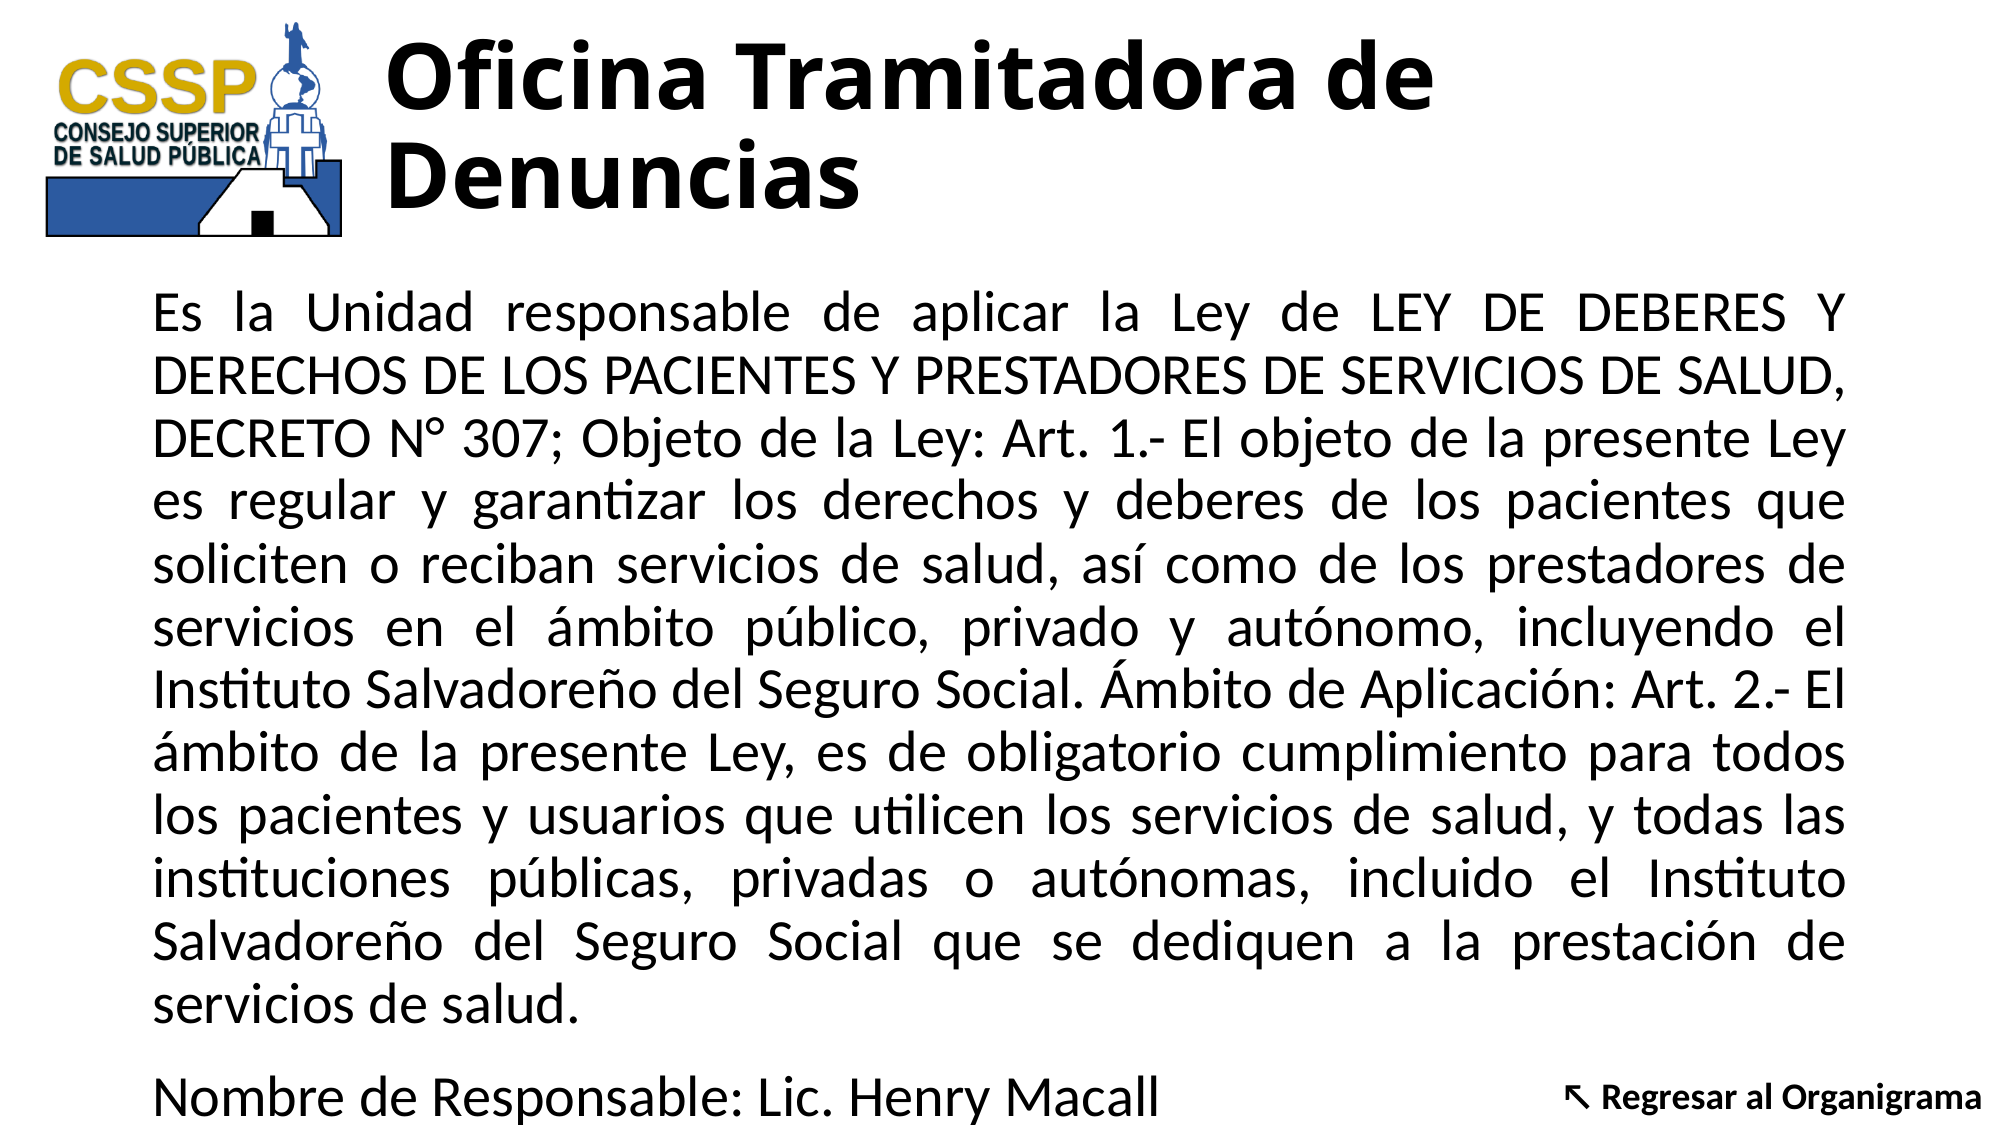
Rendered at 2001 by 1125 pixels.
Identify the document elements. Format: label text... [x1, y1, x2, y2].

title Oficina Tramitadora de Denuncias [368, 22, 1863, 241]
list Es la Unidad responsable de aplicar la Ley de LEY DE DEBERES Y DERECHOS DE LOS PACIENTES Y PRESTADORES DE SERVICIOS DE SALUD, DECRETO N° 307; Objeto de la Ley: Art. 1.- El objeto de la presente Ley es regular y garantizar los derechos y deberes de los pacientes que soliciten o reciban servicios de salud, así como de los prestadores de servicios en el ámbito público, privado y autónomo, incluyendo el Instituto Salvadoreño del Seguro Social. Ámbito de Aplicación: Art. 2.- El ámbito de la presente Ley, es de obligatorio cumplimiento para todos los pacientes y usuarios que utilicen los servicios de salud, y todas las instituciones públicas, privadas o autónomas, incluido el Instituto Salvadoreño del Seguro Social que se dediquen a la prestación de servicios de salud. Nombre de Responsable: Lic. Henry Macall Mujeres: 7 Hombres: 2 Total de empleados: 9 [137, 273, 1863, 1066]
picture [44, 22, 342, 237]
text_box ↖ Regresar al Organigrama [1546, 1064, 1999, 1125]
